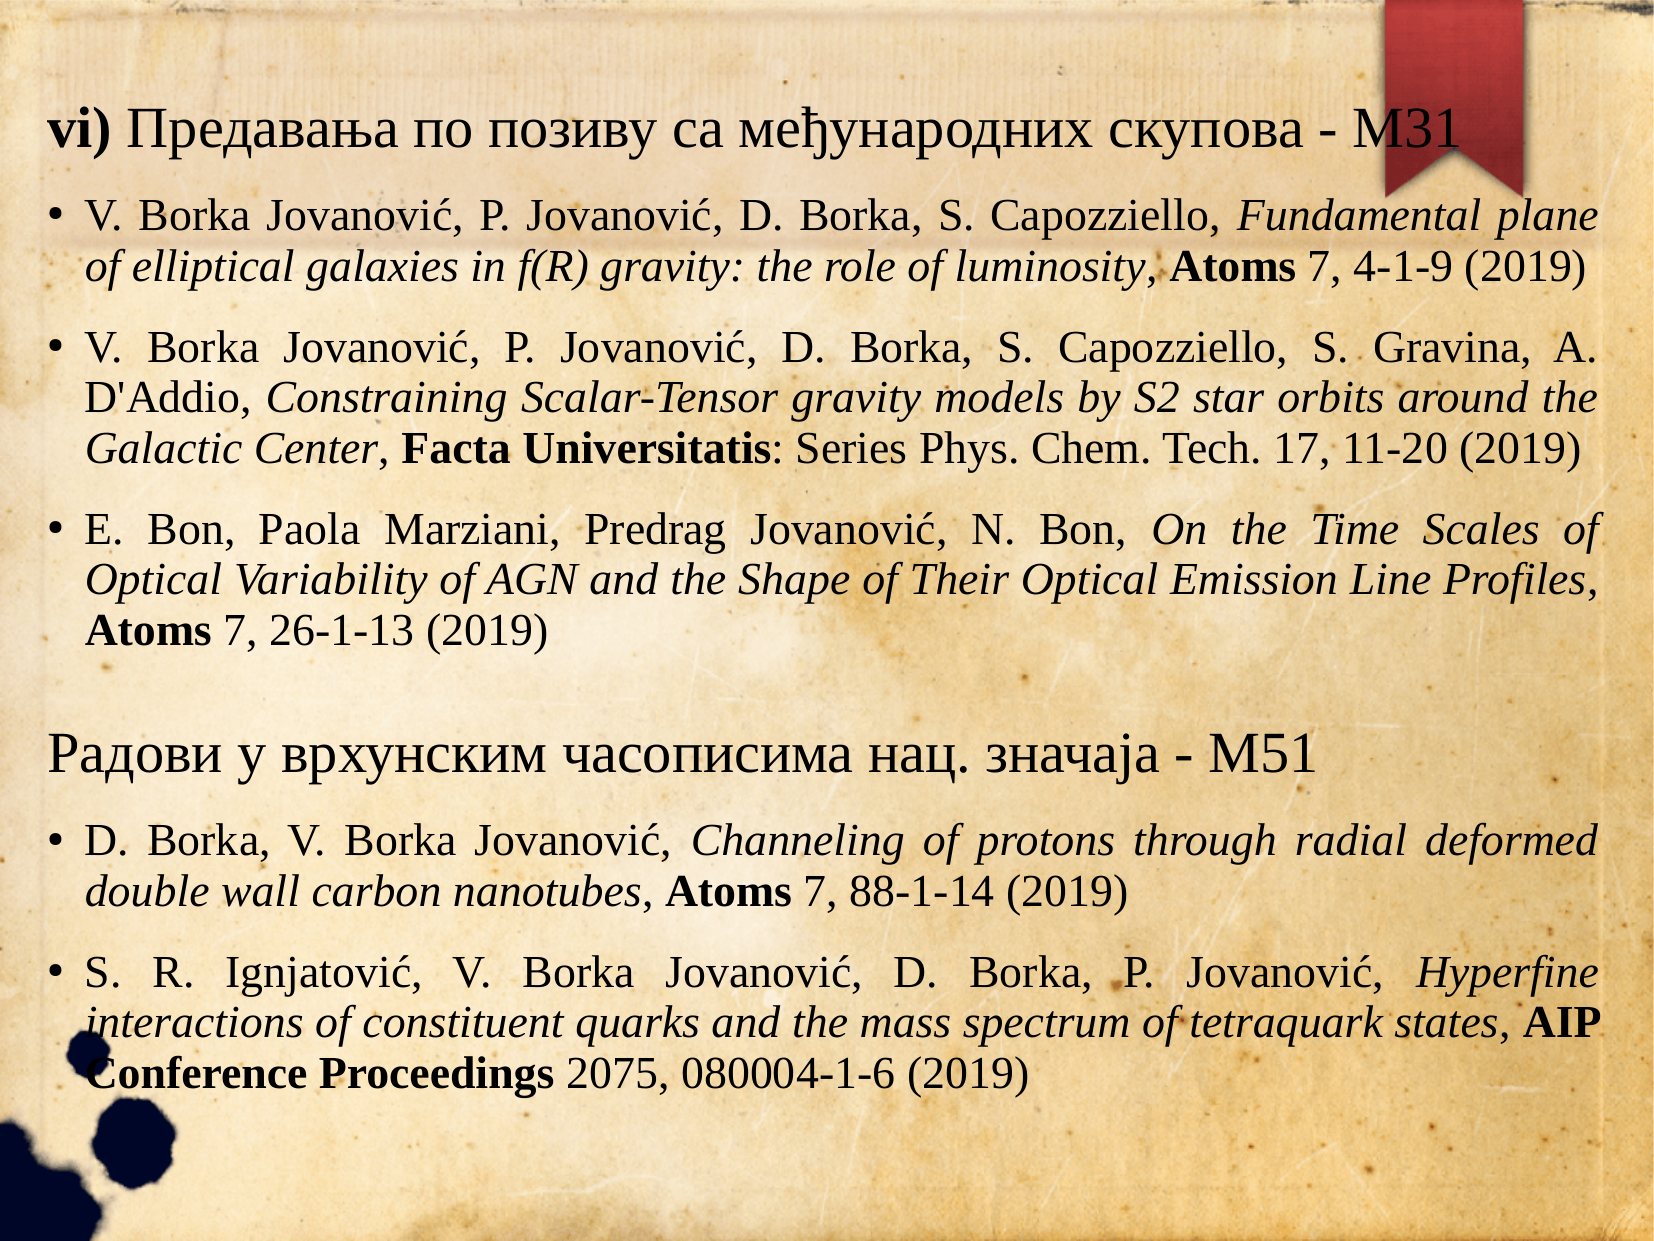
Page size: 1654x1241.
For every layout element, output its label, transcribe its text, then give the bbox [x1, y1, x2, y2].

list vi) Предавања по позиву са међународних скупова - М31 V. Borka Jovanović, P. Jovanović, D. Borka, S. Capozziello, Fundamental plane of elliptical galaxies in f(R) gravity: the role of luminosity, Atoms 7, 4-1-9 (2019) V. Borka Jovanović, P. Jovanović, D. Borka, S. Capozziello, S. Gravina, A. D'Addio, Constraining Scalar-Tensor gravity models by S2 star orbits around the Galactic Center, Facta Universitatis: Series Phys. Chem. Tech. 17, 11-20 (2019) E. Bon, Paola Marziani, Predrag Jovanović, N. Bon, On the Time Scales of Optical Variability of AGN and the Shape of Their Optical Emission Line Profiles, Atoms 7, 26-1-13 (2019) Радови у врхунским часописима нац. значаја - М51 D. Borka, V. Borka Jovanović, Channeling of protons through radial deformed double wall carbon nanotubes, Atoms 7, 88-1-14 (2019) S. R. Ignjatović, V. Borka Jovanović, D. Borka, P. Jovanović, Hyperfine interactions of constituent quarks and the mass spectrum of tetraquark states, AIP Conference Proceedings 2075, 080004-1-6 (2019) [47, 95, 1600, 1100]
picture [0, 0, 1654, 1241]
